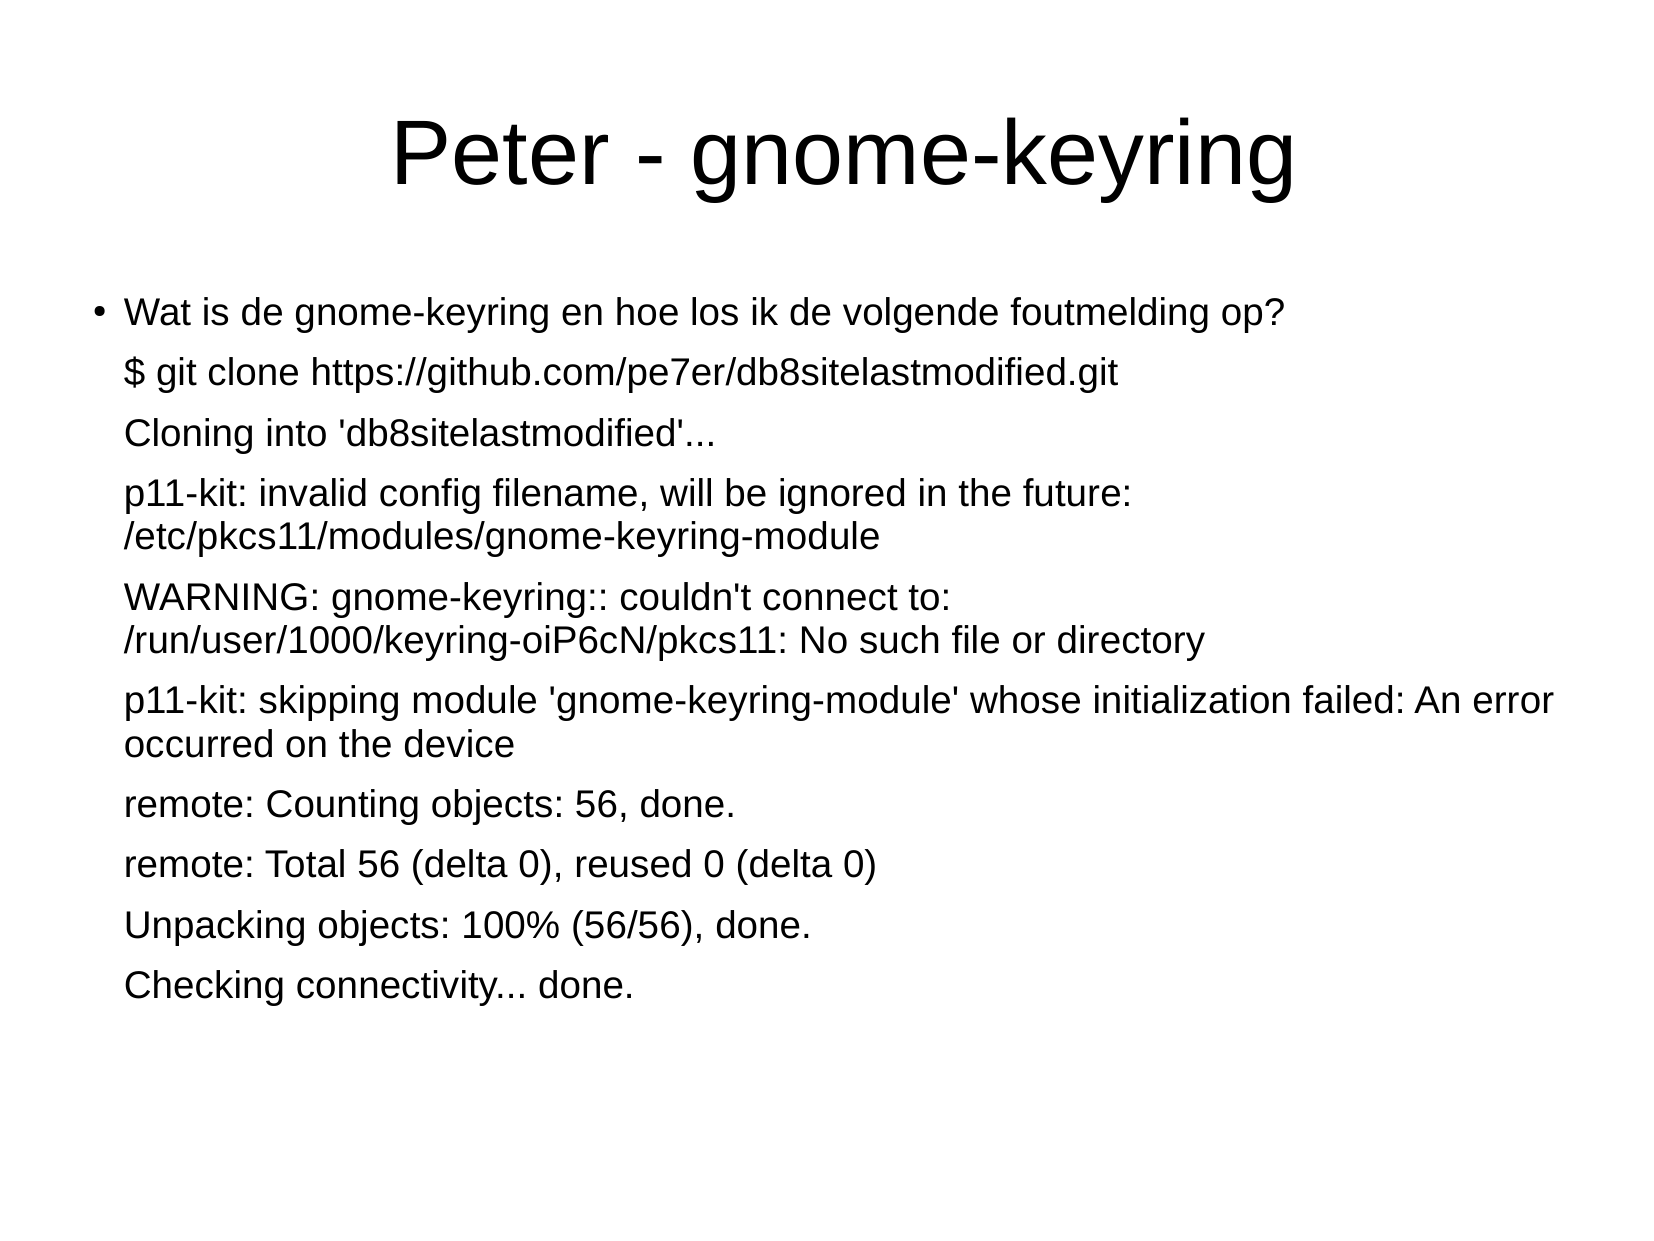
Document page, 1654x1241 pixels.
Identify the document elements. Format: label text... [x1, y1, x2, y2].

title Peter - gnome-keyring [82, 49, 1571, 257]
list Wat is de gnome-keyring en hoe los ik de volgende foutmelding op? $ git clone https://github.com/pe7er/db8sitelastmodified.git Cloning into 'db8sitelastmodified'... p11-kit: invalid config filename, will be ignored in the future: /etc/pkcs11/modules/gnome-keyring-module WARNING: gnome-keyring:: couldn't connect to: /run/user/1000/keyring-oiP6cN/pkcs11: No such file or directory p11-kit: skipping module 'gnome-keyring-module' whose initialization failed: An error occurred on the device remote: Counting objects: 56, done. remote: Total 56 (delta 0), reused 0 (delta 0) Unpacking objects: 100% (56/56), done. Checking connectivity... done. [82, 290, 1571, 1010]
